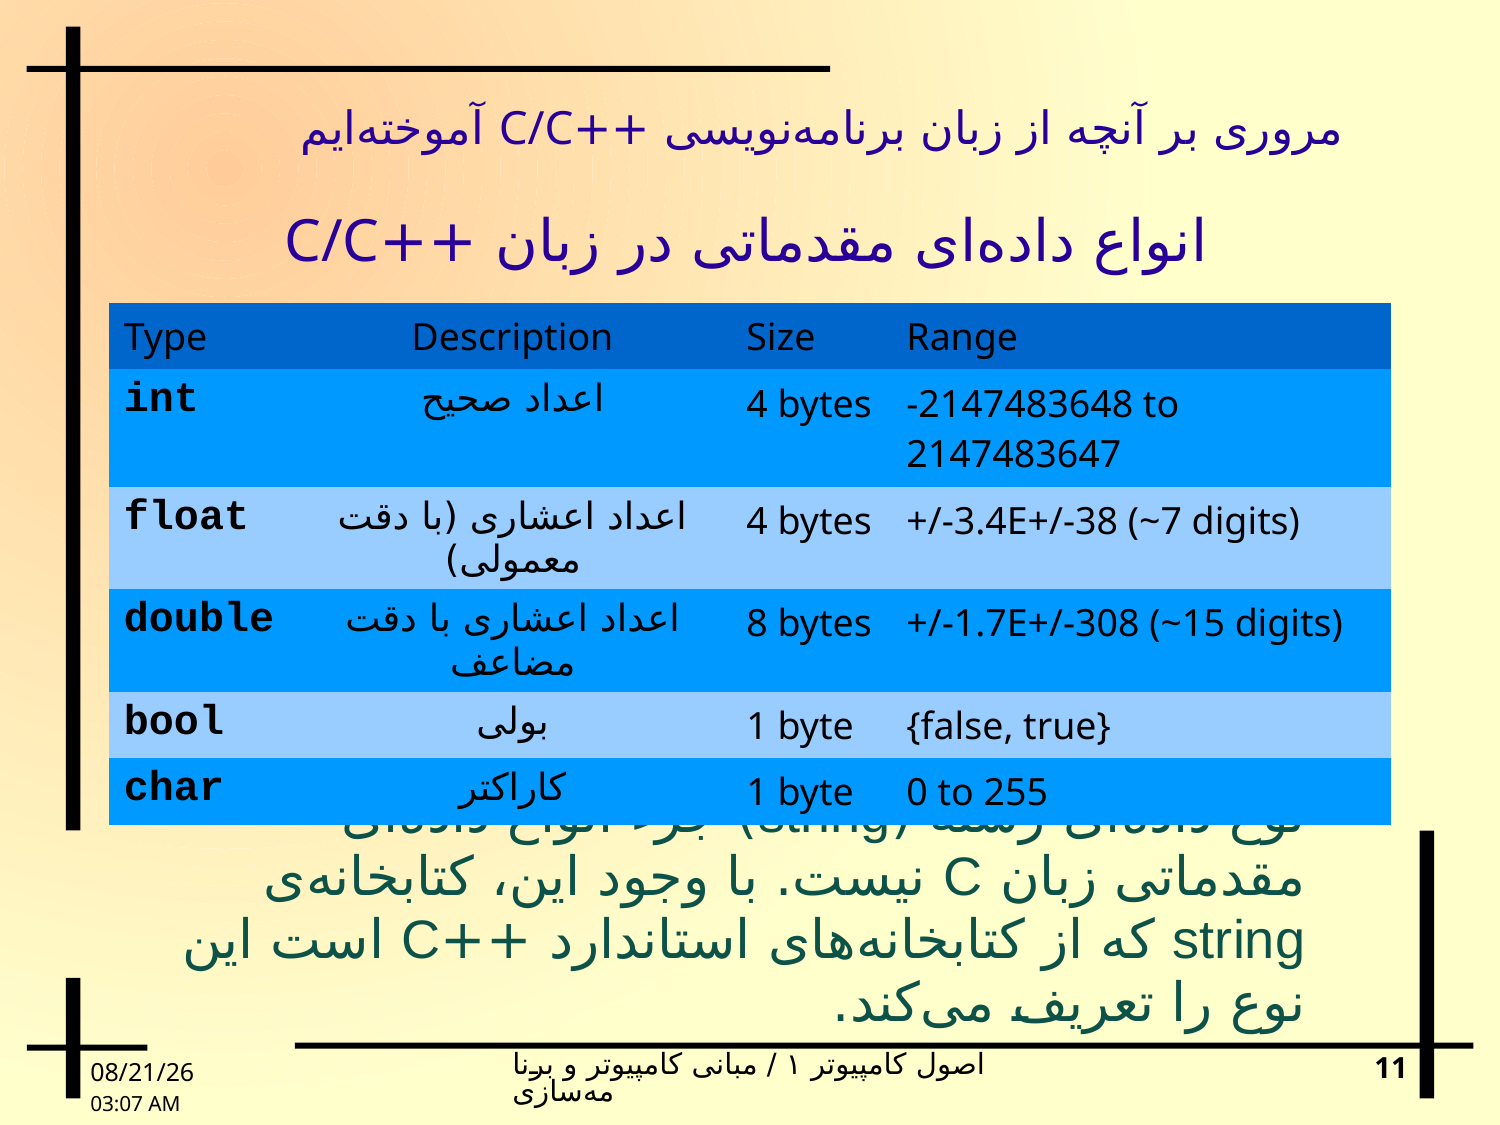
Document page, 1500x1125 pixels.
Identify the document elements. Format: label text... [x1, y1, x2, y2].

table_cell اعداد اعشاری با دقت مضاعف [294, 589, 732, 692]
title انواع داده‌ای مقدماتی در زبان ++C/C [131, 179, 1361, 299]
title مروری بر آنچه از زبان برنامه‌نویسی ++C/C آموخته‌ایم [113, 67, 1344, 187]
table_cell 1 byte [732, 758, 892, 825]
table_cell اعداد صحیح [294, 369, 732, 487]
table_cell 8 bytes [732, 589, 892, 692]
table_cell double [109, 589, 294, 692]
table_cell char [109, 758, 294, 825]
table_cell اعداد اعشاری (با دقت معمولی) [294, 487, 732, 589]
table_header Type [109, 303, 294, 369]
table_cell int [109, 369, 294, 487]
table_header Description [294, 303, 732, 369]
table_cell +/-1.7E+/-308 (~15 digits) [892, 589, 1391, 692]
table_cell 4 bytes [732, 487, 892, 589]
table_cell {false, true} [892, 692, 1391, 758]
table_cell bool [109, 692, 294, 758]
table_cell -2147483648 to 2147483647 [892, 369, 1391, 487]
list نوع داده‌ای رشته (string) جزء انواع داده‌ای مقدماتی زبان C نیست. با وجود این، کتابخانه‌ی string که از کتابخانه‌های استاندارد ++C است این نوع را تعریف می‌کند. [177, 781, 1430, 1044]
table_header Range [892, 303, 1391, 369]
table_cell float [109, 487, 294, 589]
table_cell 1 byte [732, 692, 892, 758]
table_header Size [732, 303, 892, 369]
table_cell +/-3.4E+/-38 (~7 digits) [892, 487, 1391, 589]
table_cell 4 bytes [732, 369, 892, 487]
table_cell 0 to 255 [892, 758, 1391, 825]
table_cell بولی [294, 692, 732, 758]
table_cell کاراکتر [294, 758, 732, 825]
